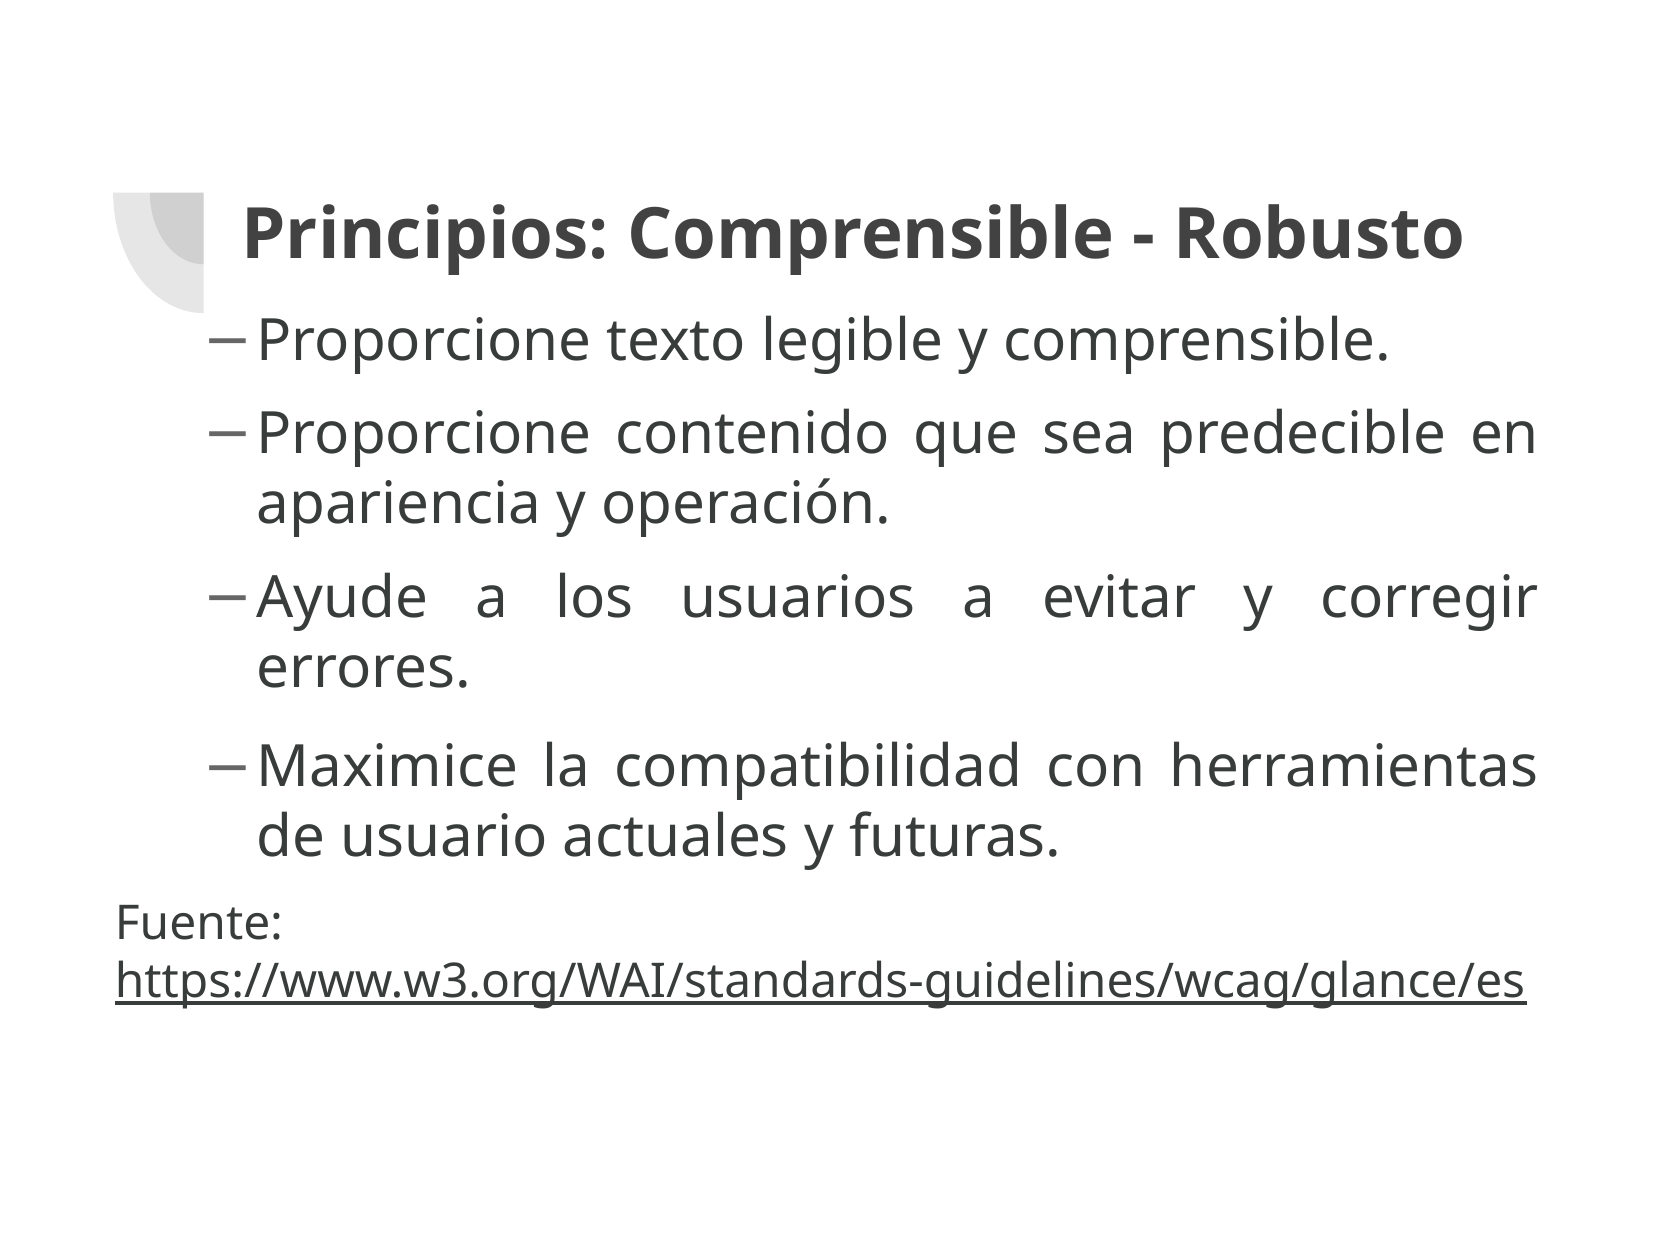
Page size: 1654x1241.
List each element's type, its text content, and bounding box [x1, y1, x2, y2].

text_box Proporcione texto legible y comprensible. Proporcione contenido que sea predecible en apariencia y operación. Ayude a los usuarios a evitar y corregir errores. Maximice la compatibilidad con herramientas de usuario actuales y futuras. Fuente: https://www.w3.org/WAI/standards-guidelines/wcag/glance/es [114, 301, 1539, 1033]
title Principios: Comprensible - Robusto [223, 169, 1495, 327]
